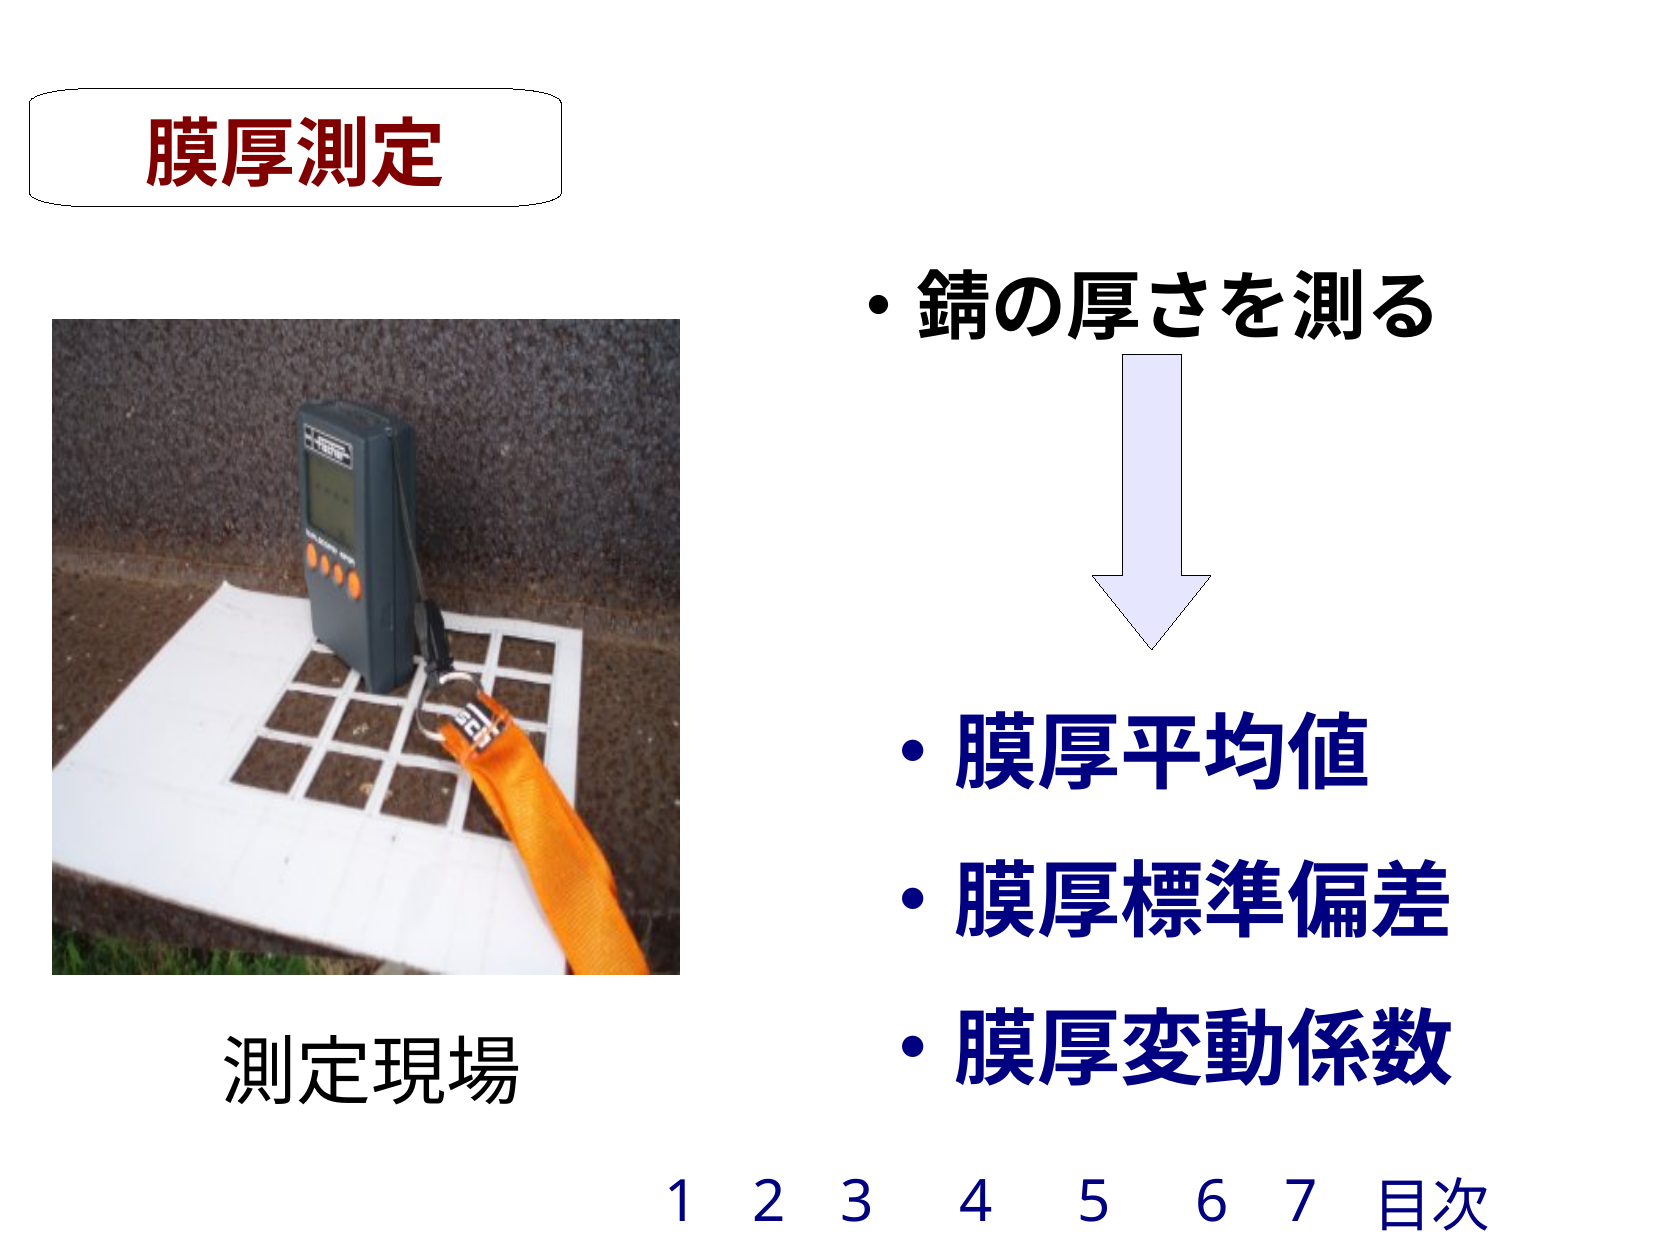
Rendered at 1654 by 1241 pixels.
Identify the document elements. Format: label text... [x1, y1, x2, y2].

text_box 測定現場 [206, 1003, 621, 1160]
text_box 6 [1181, 1151, 1269, 1230]
text_box [1092, 354, 1211, 650]
text_box 1 [649, 1151, 709, 1230]
text_box ・膜厚変動係数 [856, 974, 1595, 1138]
text_box 5 [1063, 1151, 1182, 1241]
text_box 膜厚測定 [29, 88, 562, 207]
text_box 2 [738, 1151, 825, 1230]
text_box ・膜厚平均値 [856, 679, 1395, 806]
text_box 4 [945, 1151, 1063, 1230]
text_box ・錆の厚さを測る [826, 239, 1563, 337]
text_box 7 [1269, 1151, 1359, 1241]
text_box 3 [825, 1151, 945, 1230]
text_box ・膜厚標準偏差 [856, 826, 1539, 974]
text_box 目次 [1358, 1151, 1506, 1230]
picture [52, 319, 680, 975]
